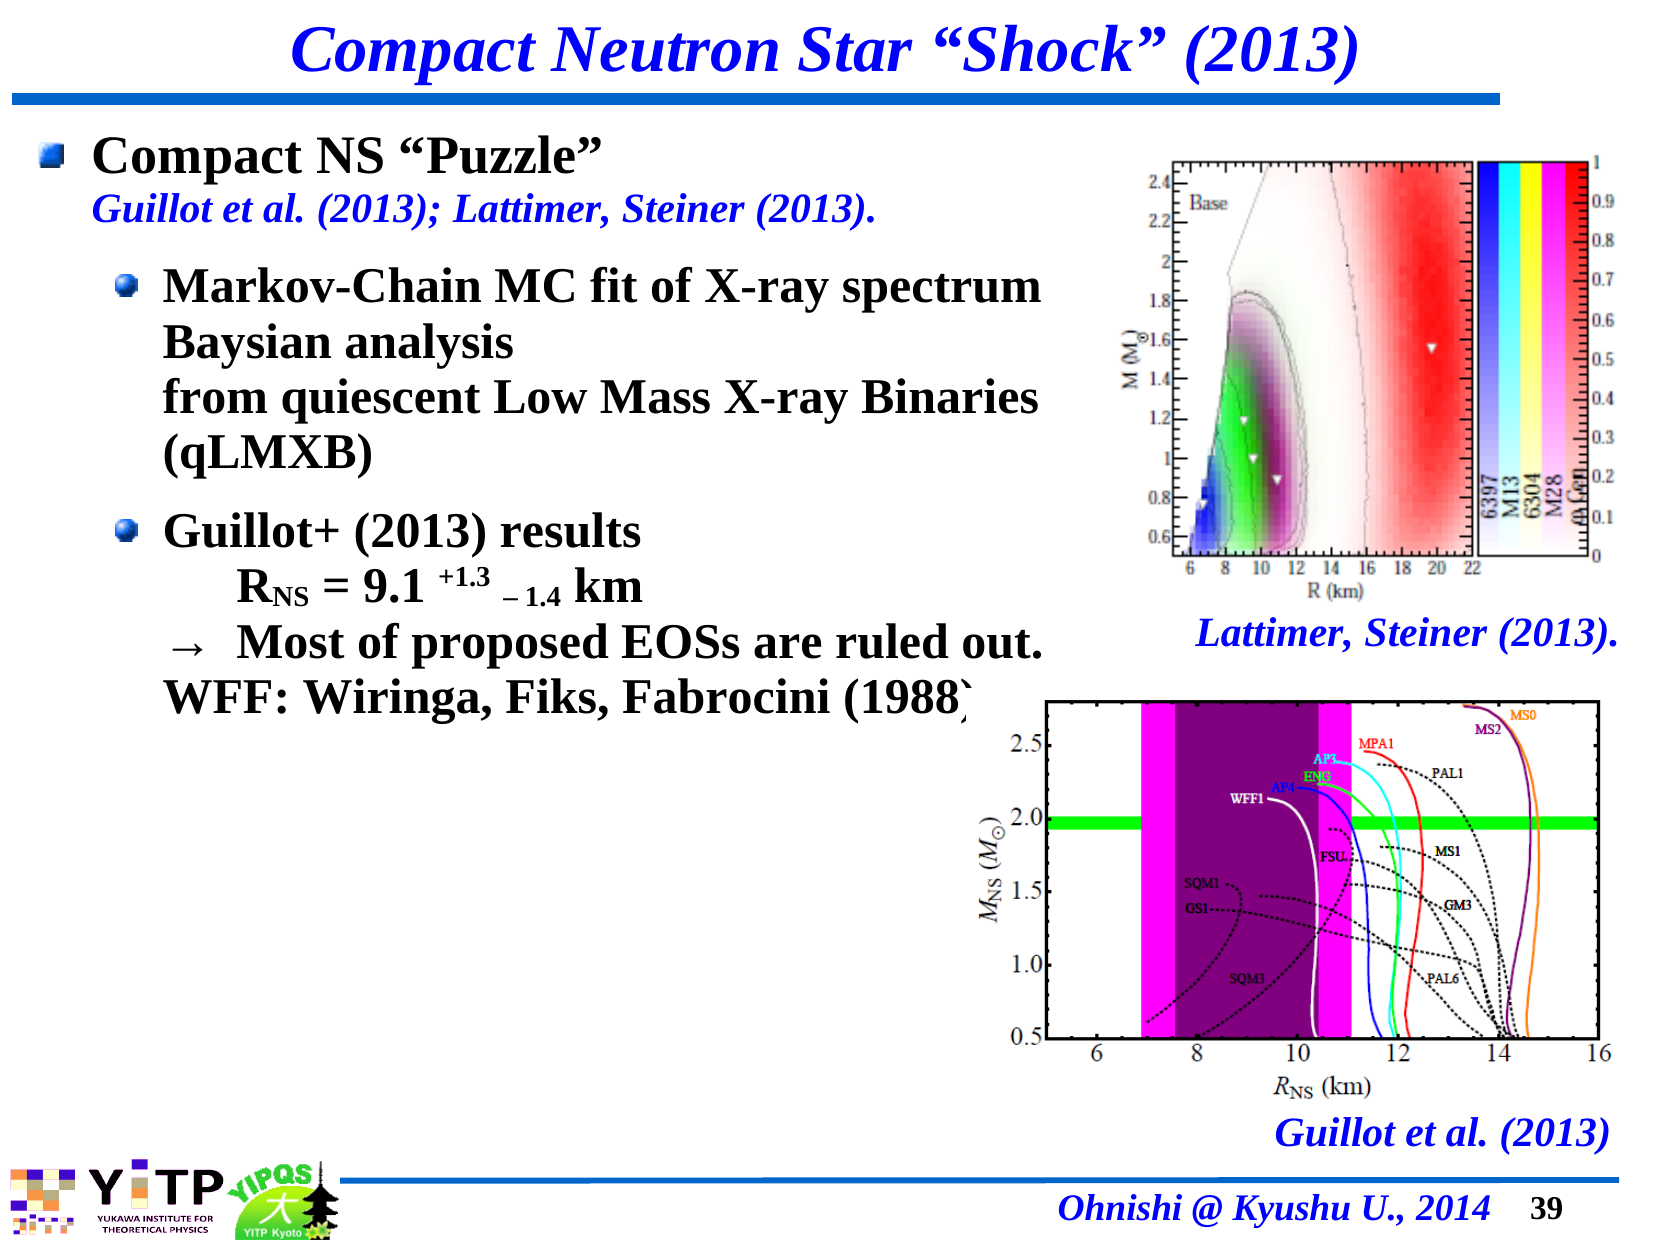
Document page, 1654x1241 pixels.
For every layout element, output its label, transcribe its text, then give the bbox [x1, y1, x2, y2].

list Compact NS “Puzzle” Guillot et al. (2013); Lattimer, Steiner (2013). Markov-Chain MC fit of X-ray spectrum Baysian analysis from quiescent Low Mass X-ray Binaries (qLMXB) Guillot+ (2013) results RNS = 9.1 +1.3 – 1.4 km → Most of proposed EOSs are ruled out. WFF: Wiringa, Fiks, Fabrocini (1988) [20, 124, 1621, 1137]
picture [1106, 144, 1644, 610]
text_box Lattimer, Steiner (2013). [1195, 609, 1621, 657]
picture [0, 1154, 340, 1241]
text_box Guillot et al. (2013) [1274, 1108, 1612, 1156]
picture [966, 688, 1621, 1102]
title Compact Neutron Star “Shock” (2013) [0, 0, 1654, 99]
